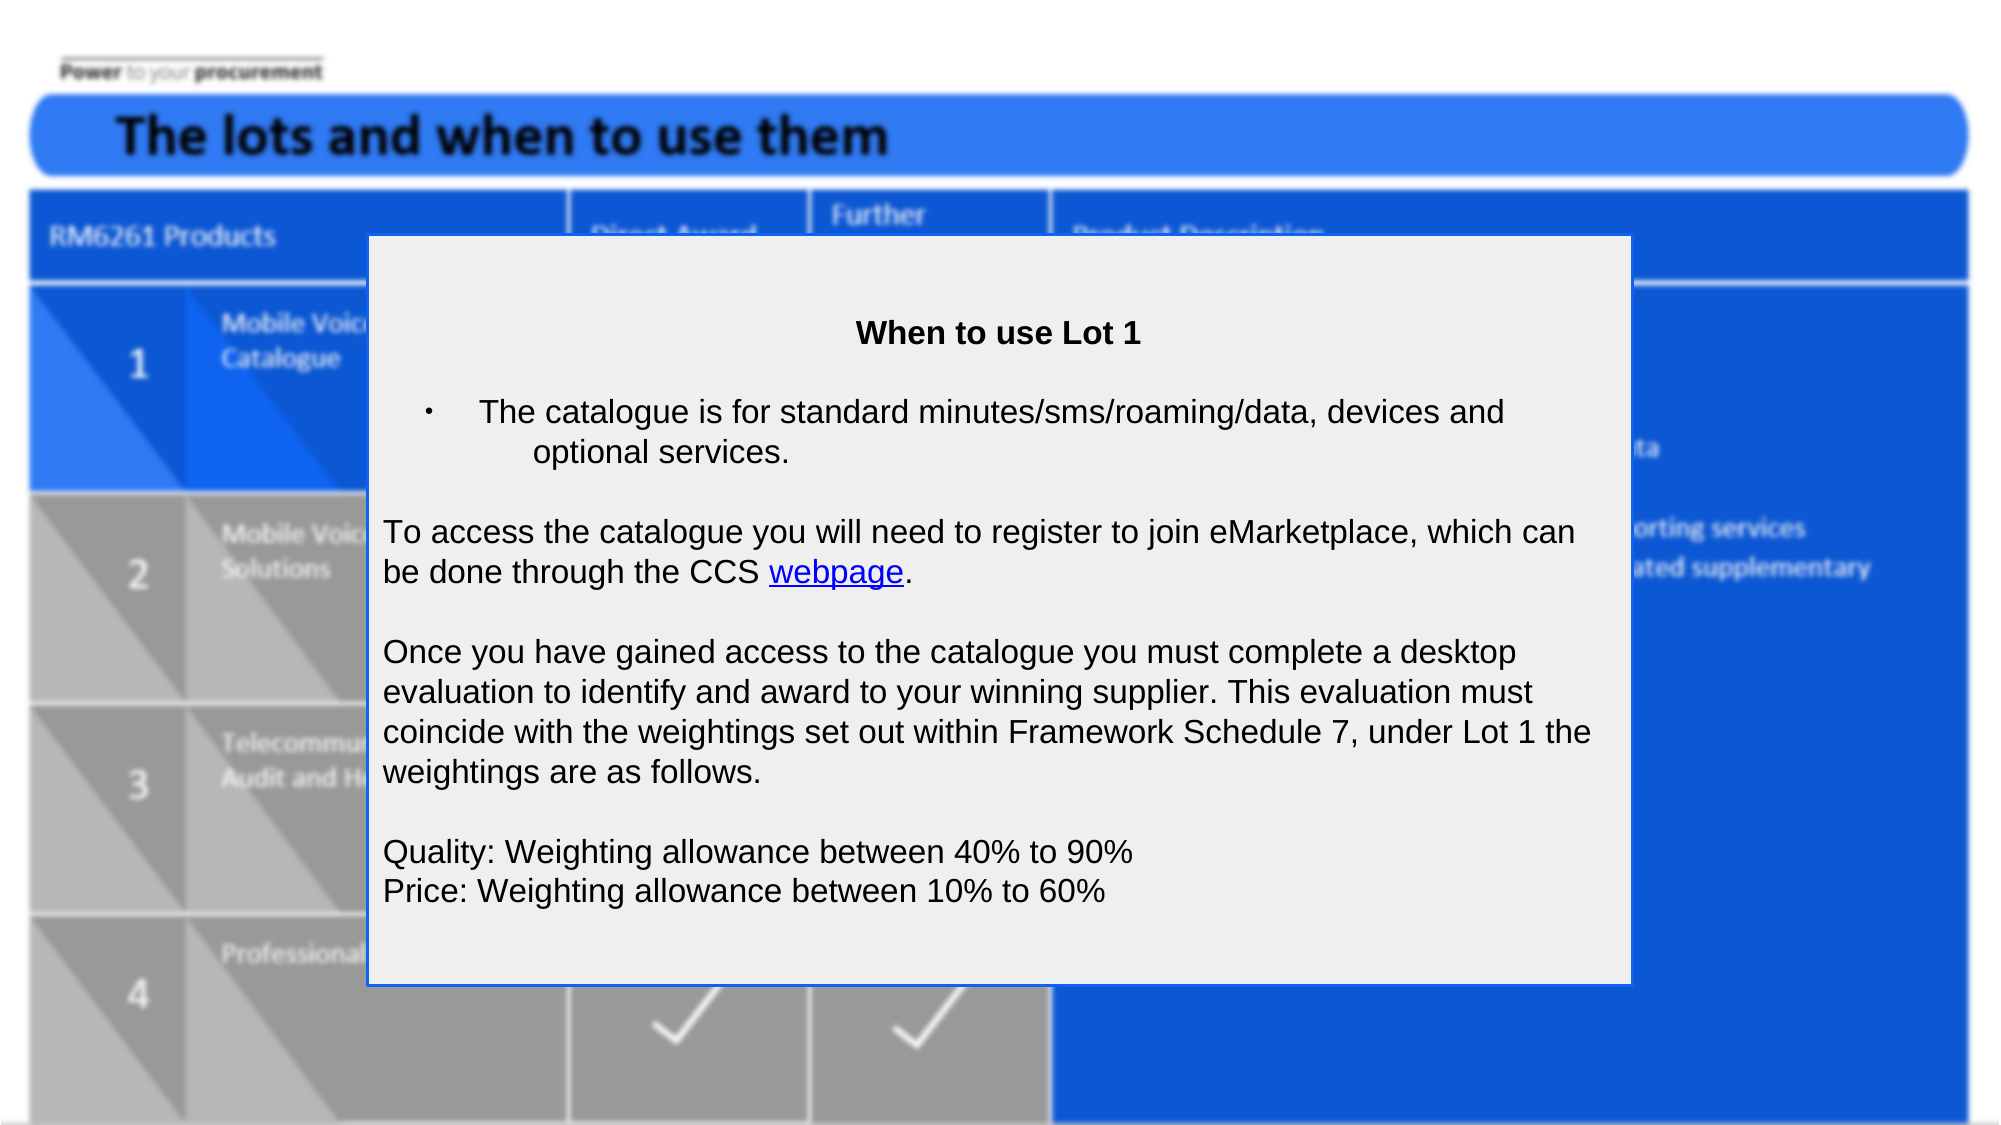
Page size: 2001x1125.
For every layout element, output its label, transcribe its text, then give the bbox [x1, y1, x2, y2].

picture [1, 0, 1999, 1125]
text_box When to use Lot 1 The catalogue is for standard minutes/sms/roaming/data, devices and optional services. To access the catalogue you will need to register to join eMarketplace, which can be done through the CCS webpage. Once you have gained access to the catalogue you must complete a desktop evaluation to identify and award to your winning supplier. This evaluation must coincide with the weightings set out within Framework Schedule 7, under Lot 1 the weightings are as follows. Quality: Weighting allowance between 40% to 90% Price: Weighting allowance between 10% to 60% [367, 234, 1633, 986]
